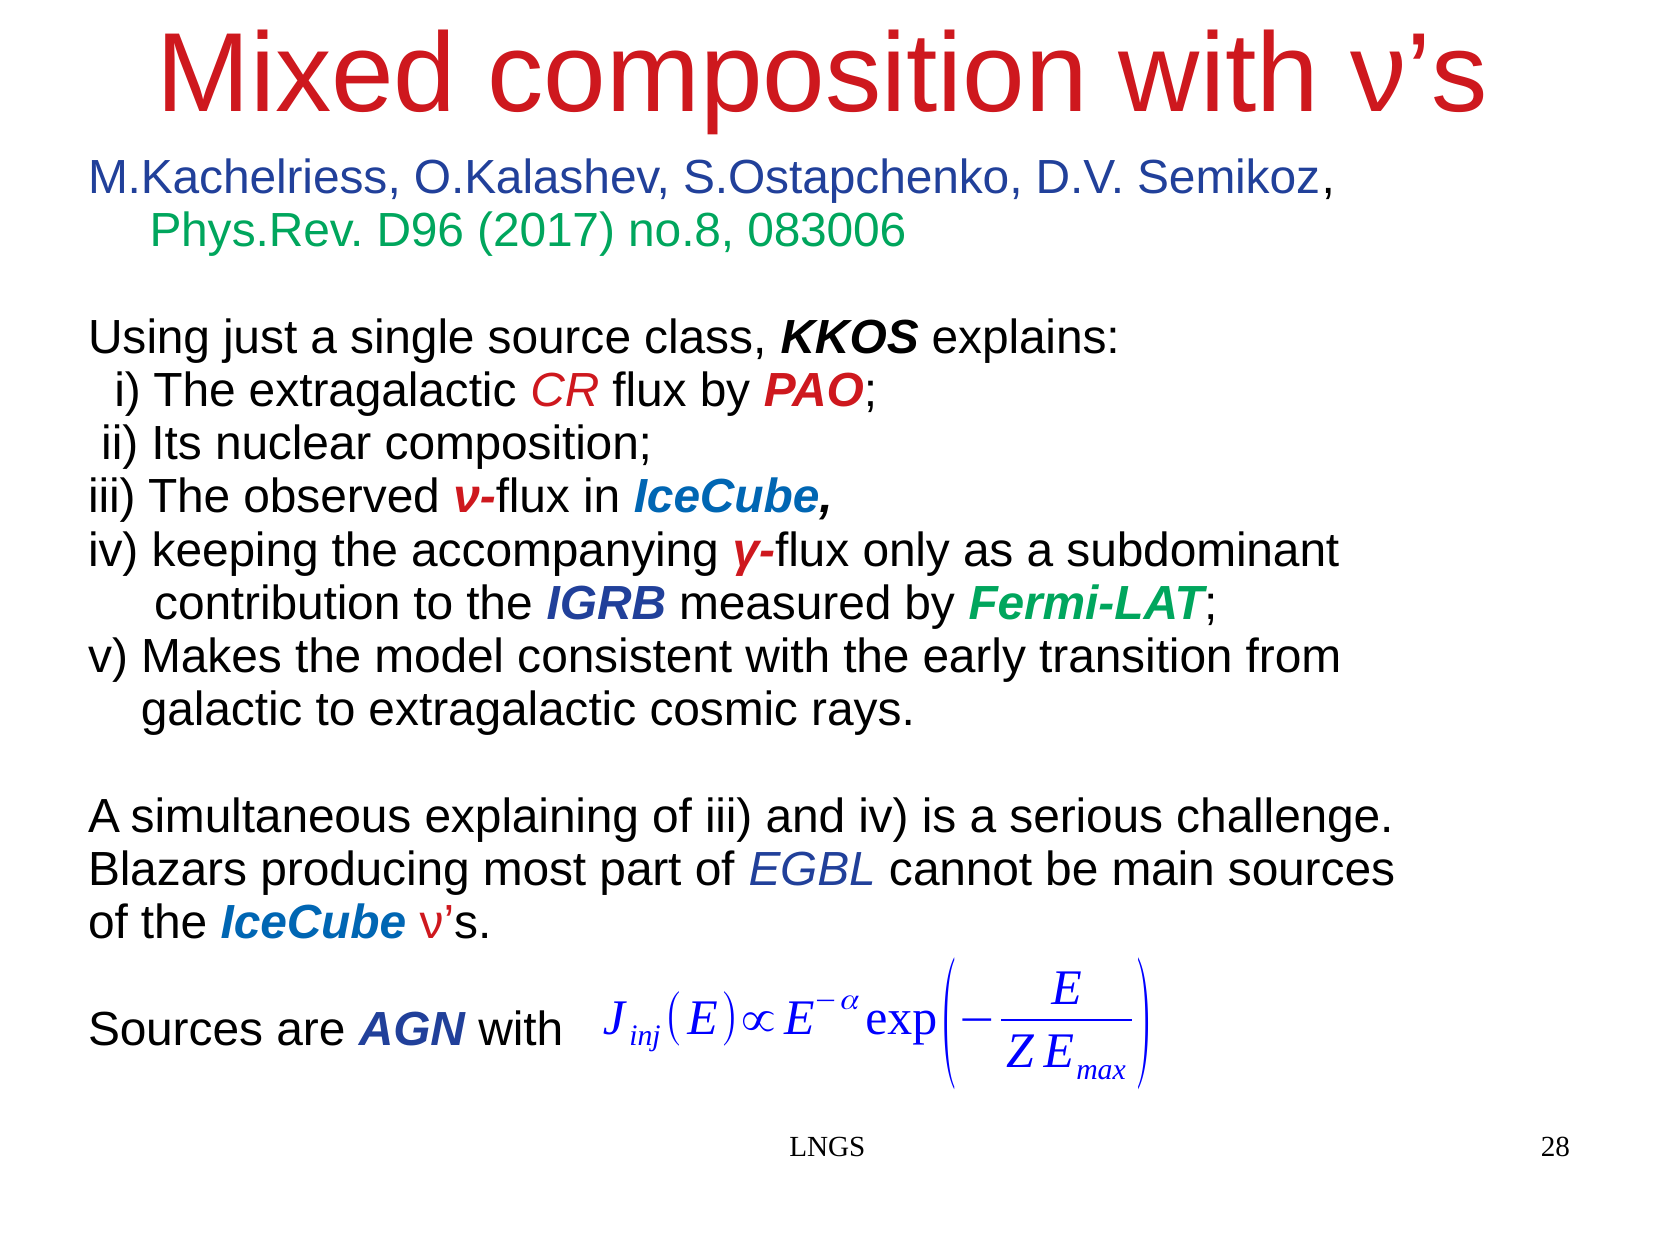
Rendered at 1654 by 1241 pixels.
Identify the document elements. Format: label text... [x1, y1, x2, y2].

list M.Kachelriess, O.Kalashev, S.Ostapchenko, D.V. Semikoz, Phys.Rev. D96 (2017) no.8, 083006 Using just a single source class, KKOS explains: i) The extragalactic CR flux by PAO; ii) Its nuclear composition; iii) The observed ν-flux in IceCube, iv) keeping the accompanying γ-flux only as a subdominant contribution to the IGRB measured by Fermi-LAT; v) Makes the model consistent with the early transition from galactic to extragalactic cosmic rays. A simultaneous explaining of iii) and iv) is a serious challenge. Blazars producing most part of EGBL cannot be main sources of the IceCube ν’s. Sources are AGN with [30, 150, 1651, 1130]
chart [595, 954, 1159, 1093]
title Mixed composition with ν’s [78, 0, 1566, 146]
